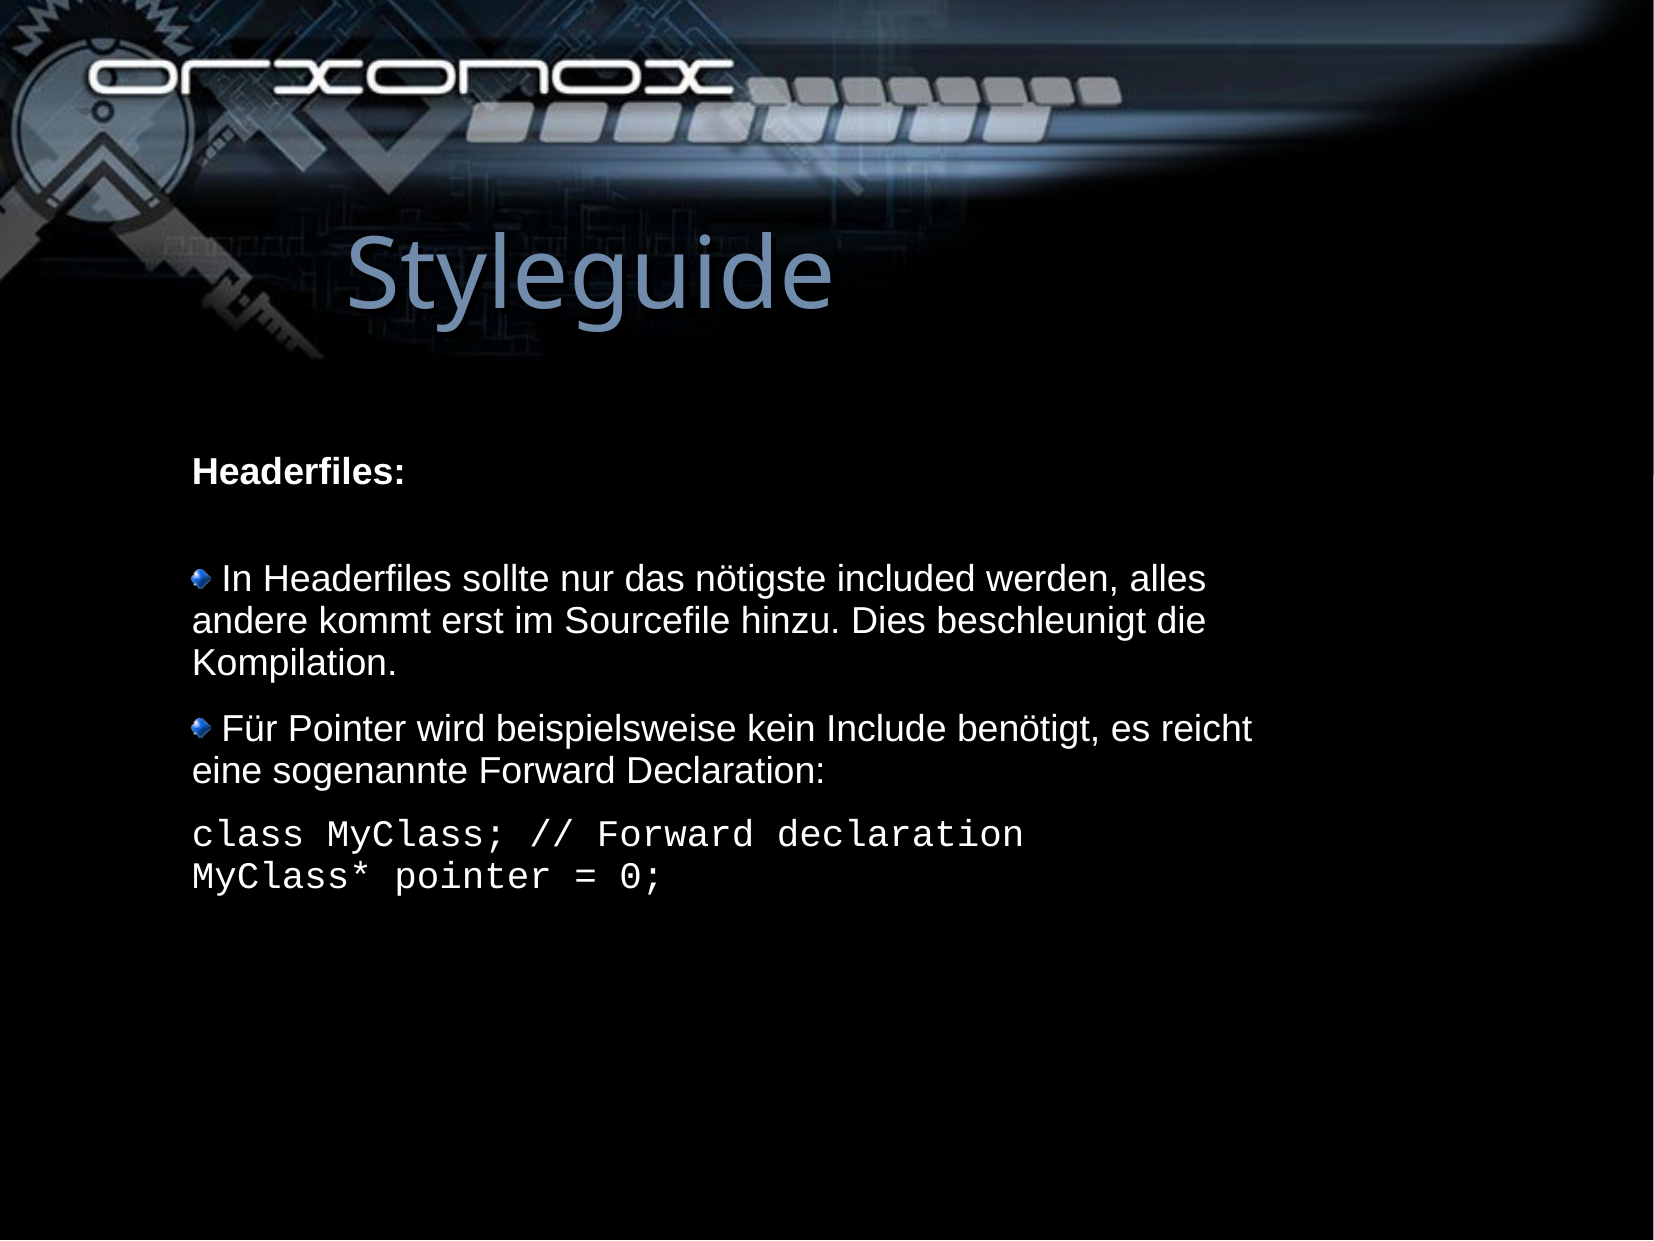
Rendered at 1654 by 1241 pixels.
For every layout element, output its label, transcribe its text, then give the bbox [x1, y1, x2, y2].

picture [0, 0, 1654, 475]
text_box Styleguide [330, 194, 1306, 344]
text_box Headerfiles: In Headerfiles sollte nur das nötigste included werden, alles andere kommt erst im Sourcefile hinzu. Dies beschleunigt die Kompilation. Für Pointer wird beispielsweise kein Include benötigt, es reicht eine sogenannte Forward Declaration: class MyClass; // Forward declaration MyClass* pointer = 0; [177, 442, 1329, 944]
